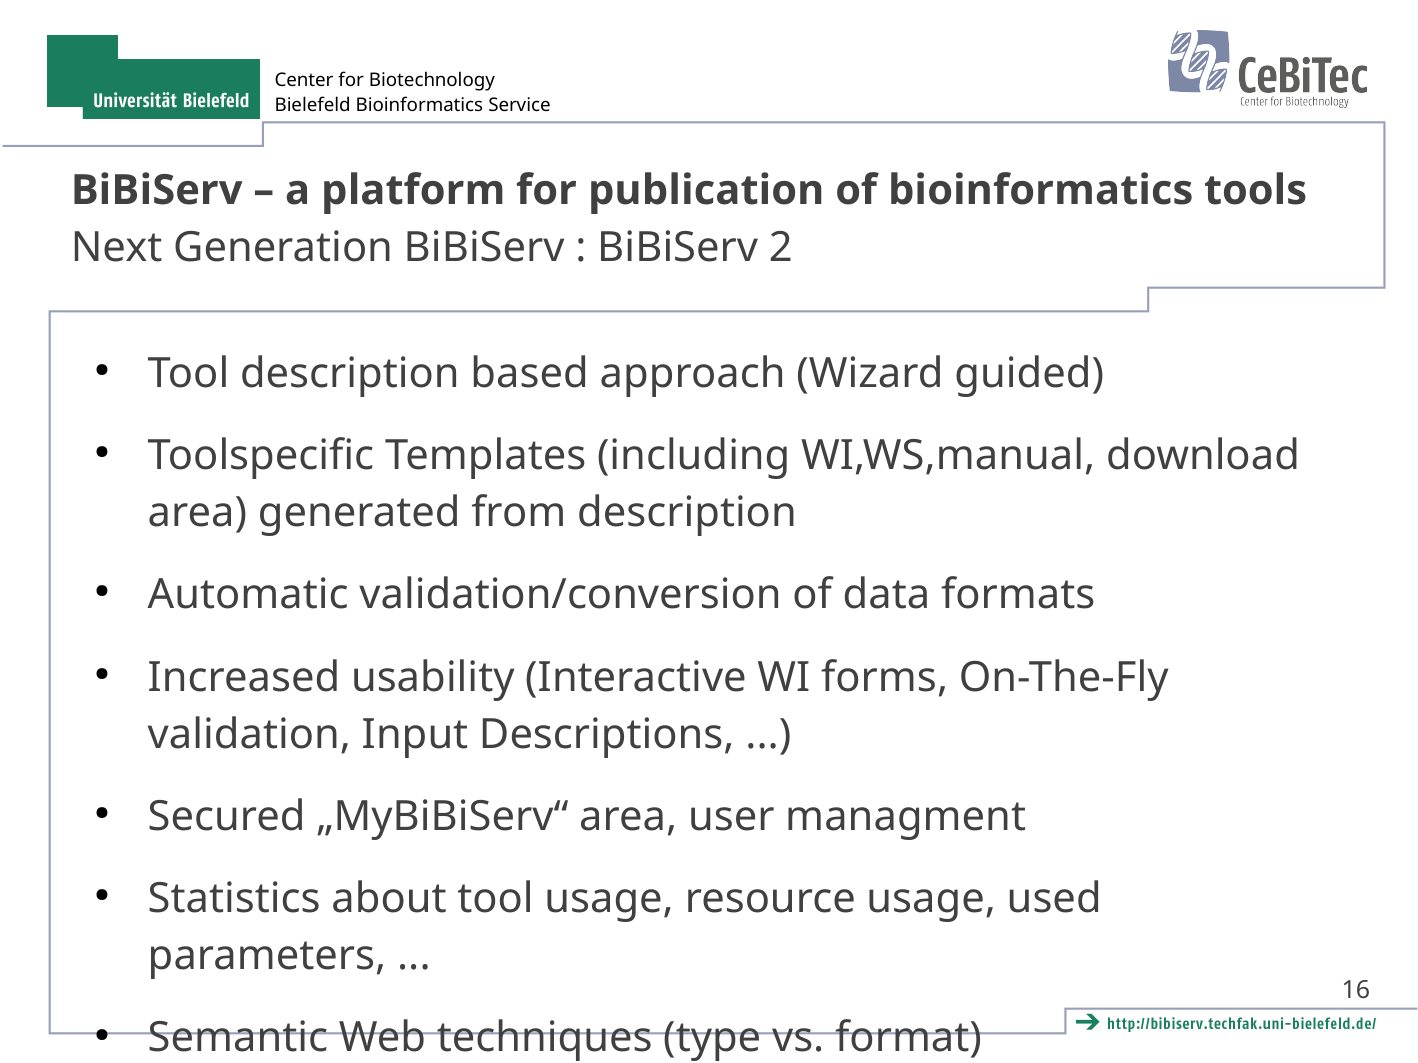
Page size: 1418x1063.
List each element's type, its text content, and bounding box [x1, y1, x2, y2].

list Tool description based approach (Wizard guided) Toolspecific Templates (including WI,WS,manual, download area) generated from description Automatic validation/conversion of data formats Increased usability (Interactive WI forms, On-The-Fly validation, Input Descriptions, ...) Secured „MyBiBiServ“ area, user managment Statistics about tool usage, resource usage, used parameters, ... Semantic Web techniques (type vs. format) http://bibiserv2.cebitec.uni-bielefeld.de (alpha/beta state!) [76, 342, 1375, 1020]
title BiBiServ – a platform for publication of bioinformatics tools Next Generation BiBiServ : BiBiServ 2 [70, 166, 1359, 268]
picture [2, 3, 1418, 1063]
